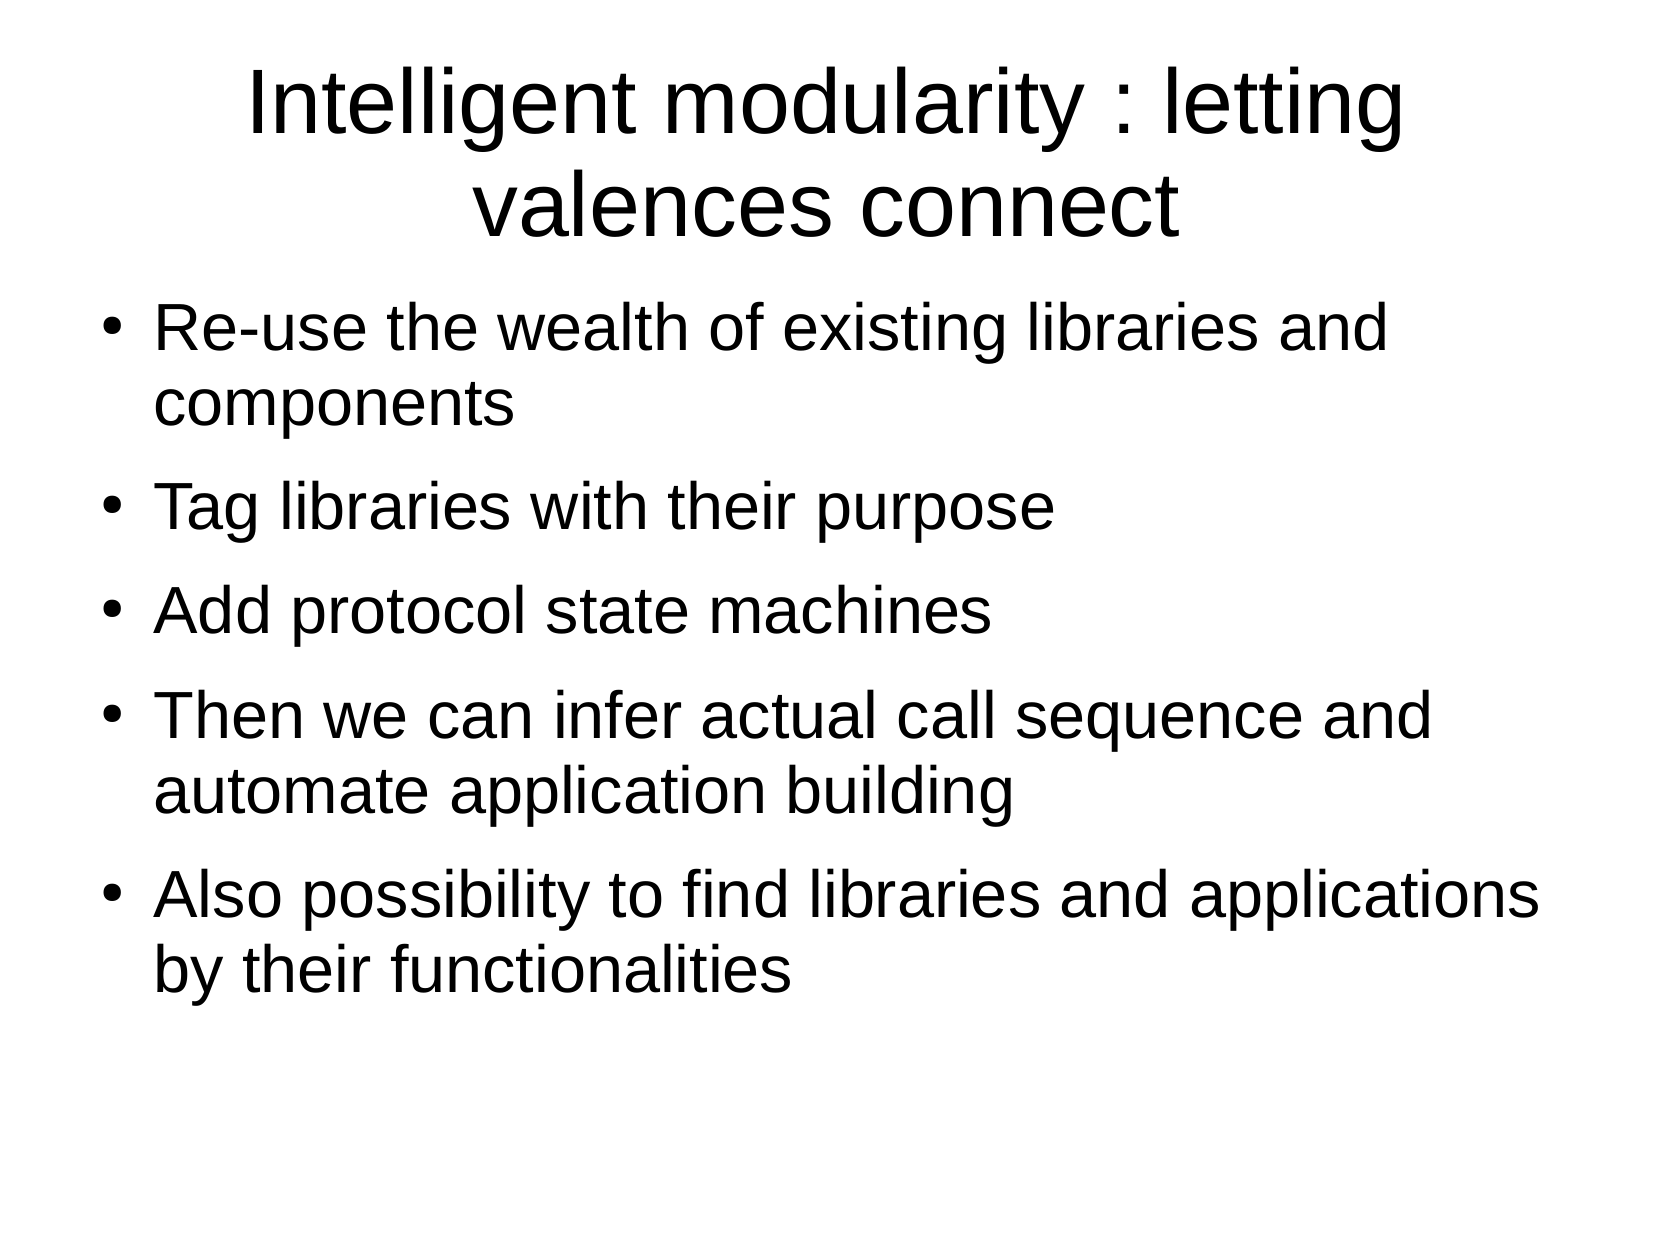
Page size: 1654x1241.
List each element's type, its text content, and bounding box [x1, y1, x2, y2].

list Re-use the wealth of existing libraries and components Tag libraries with their purpose Add protocol state machines Then we can infer actual call sequence and automate application building Also possibility to find libraries and applications by their functionalities [82, 290, 1571, 1094]
title Intelligent modularity : letting valences connect [82, 50, 1571, 256]
